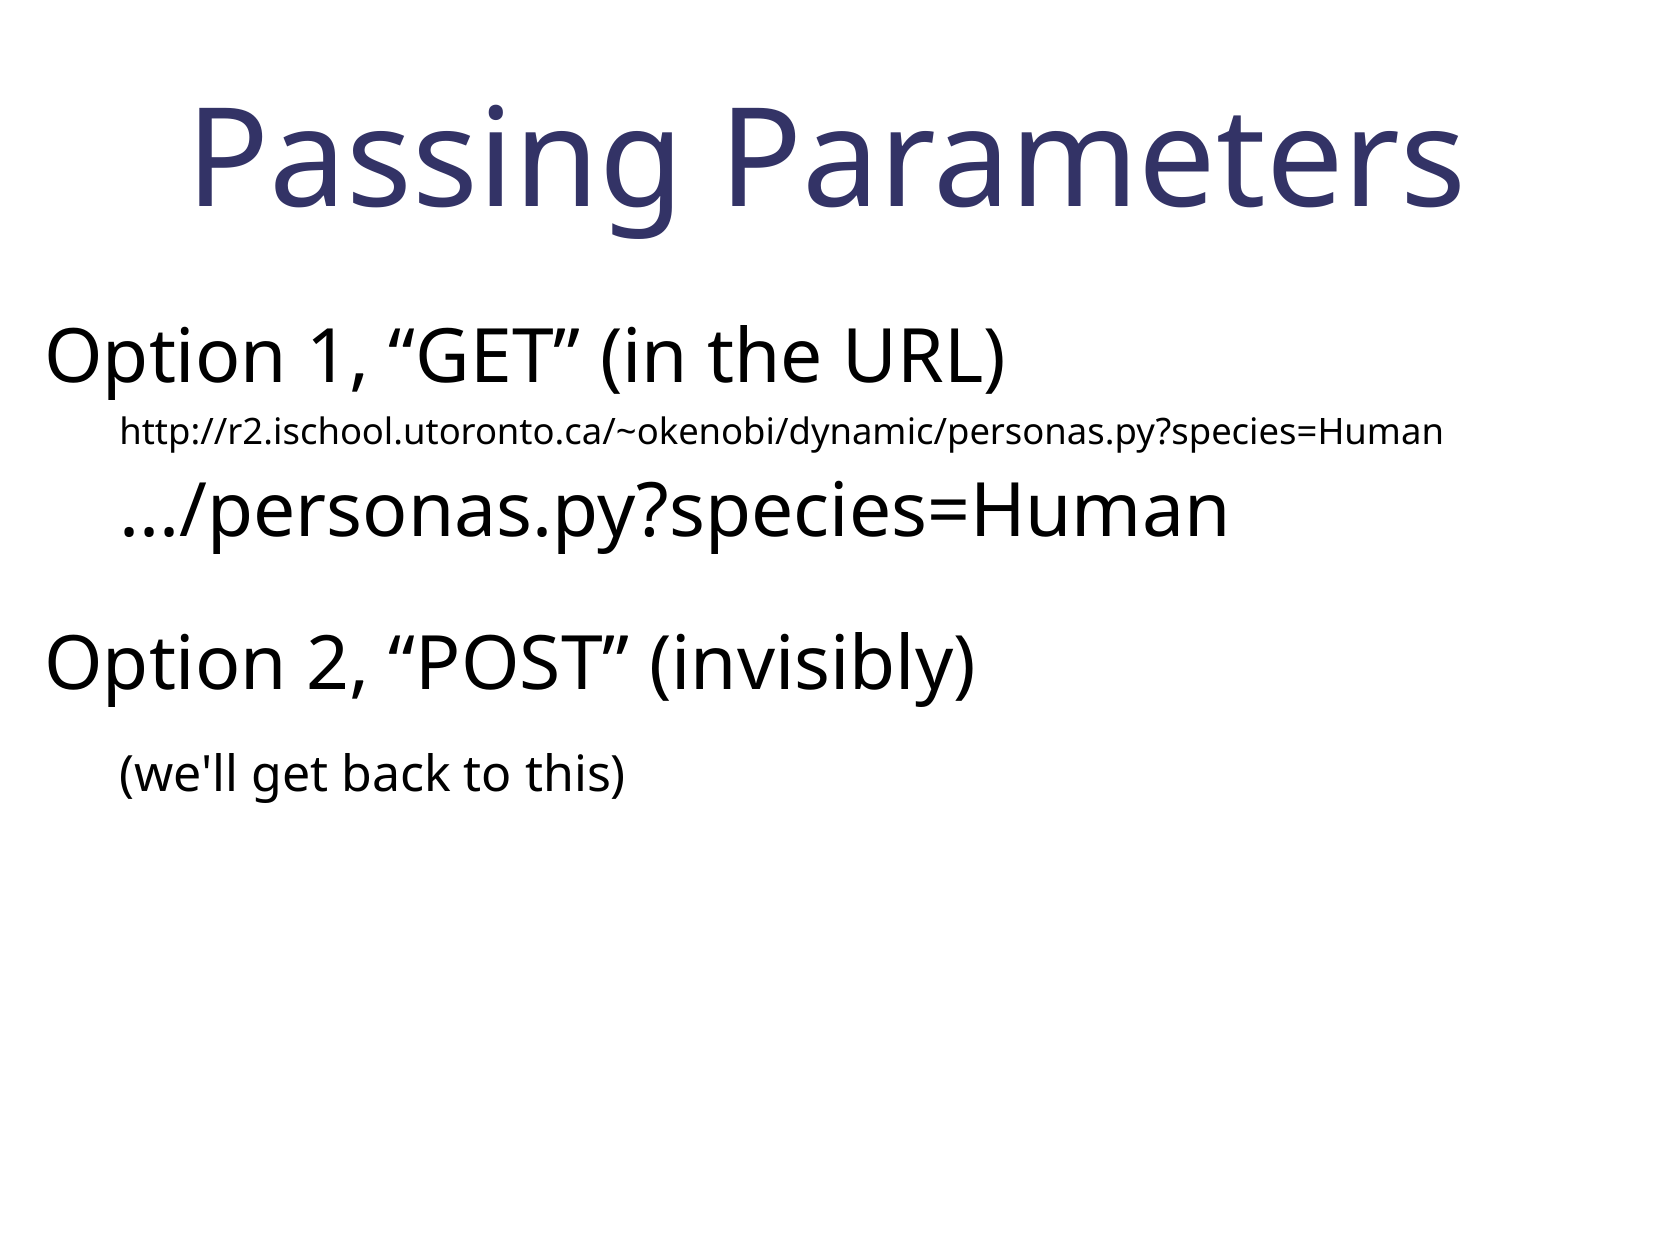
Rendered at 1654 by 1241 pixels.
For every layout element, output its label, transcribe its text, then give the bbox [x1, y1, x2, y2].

title Passing Parameters [82, 56, 1571, 250]
text_box Option 1, “GET” (in the URL) http://r2.ischool.utoronto.ca/~okenobi/dynamic/personas.py?species=Human .../personas.py?species=Human Option 2, “POST” (invisibly) (we'll get back to this) [29, 295, 1654, 758]
